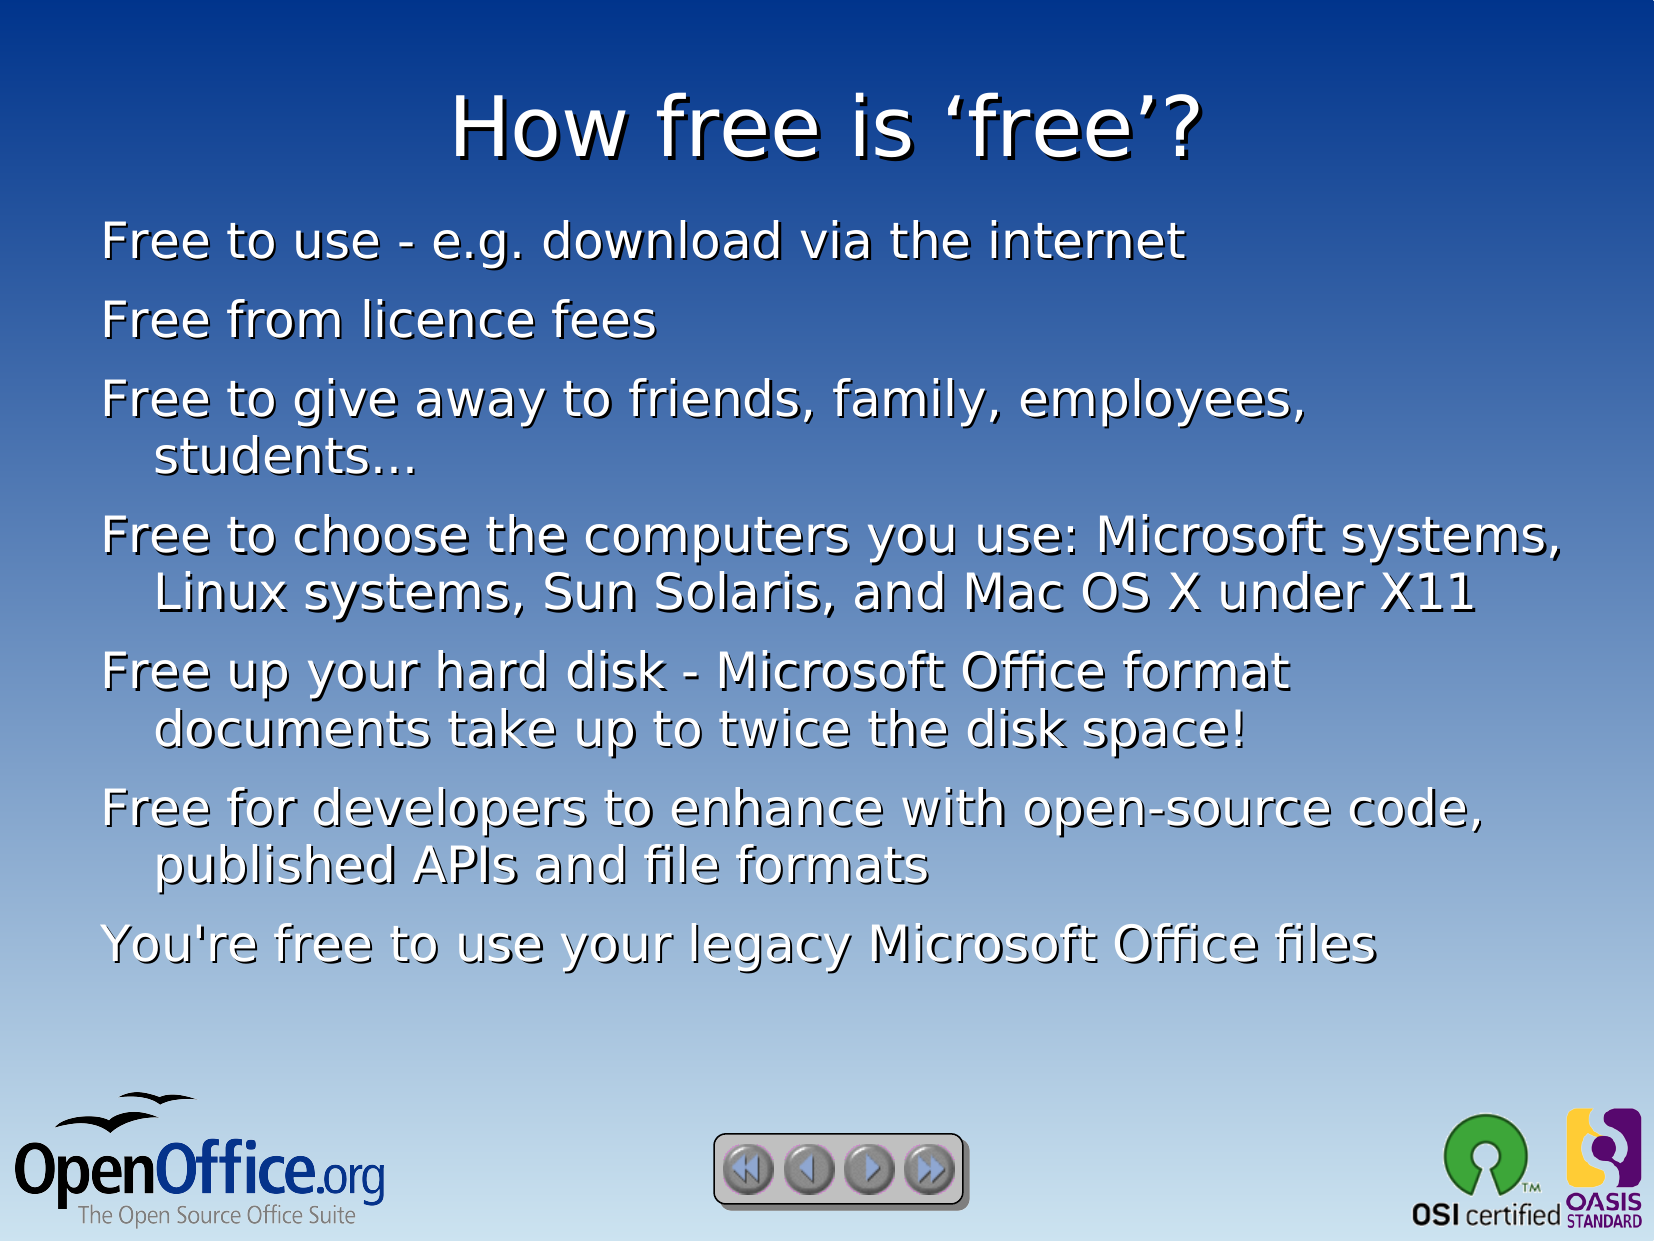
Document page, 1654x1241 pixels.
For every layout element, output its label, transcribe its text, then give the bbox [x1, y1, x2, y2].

picture [1405, 1102, 1654, 1238]
picture [844, 1144, 895, 1195]
title How free is ‘free’? [82, 49, 1571, 207]
picture [15, 1092, 384, 1229]
picture [904, 1144, 955, 1195]
text_box [714, 1133, 963, 1204]
list Free to use - e.g. download via the internet Free from licence fees Free to give away to friends, family, employees, students... Free to choose the computers you use: Microsoft systems, Linux systems, Sun Solaris, and Mac OS X under X11 Free up your hard disk - Microsoft Office format documents take up to twice the disk space! Free for developers to enhance with open-source code, published APIs and file formats You're free to use your legacy Microsoft Office files [82, 212, 1571, 1069]
picture [723, 1144, 774, 1195]
picture [784, 1144, 835, 1195]
